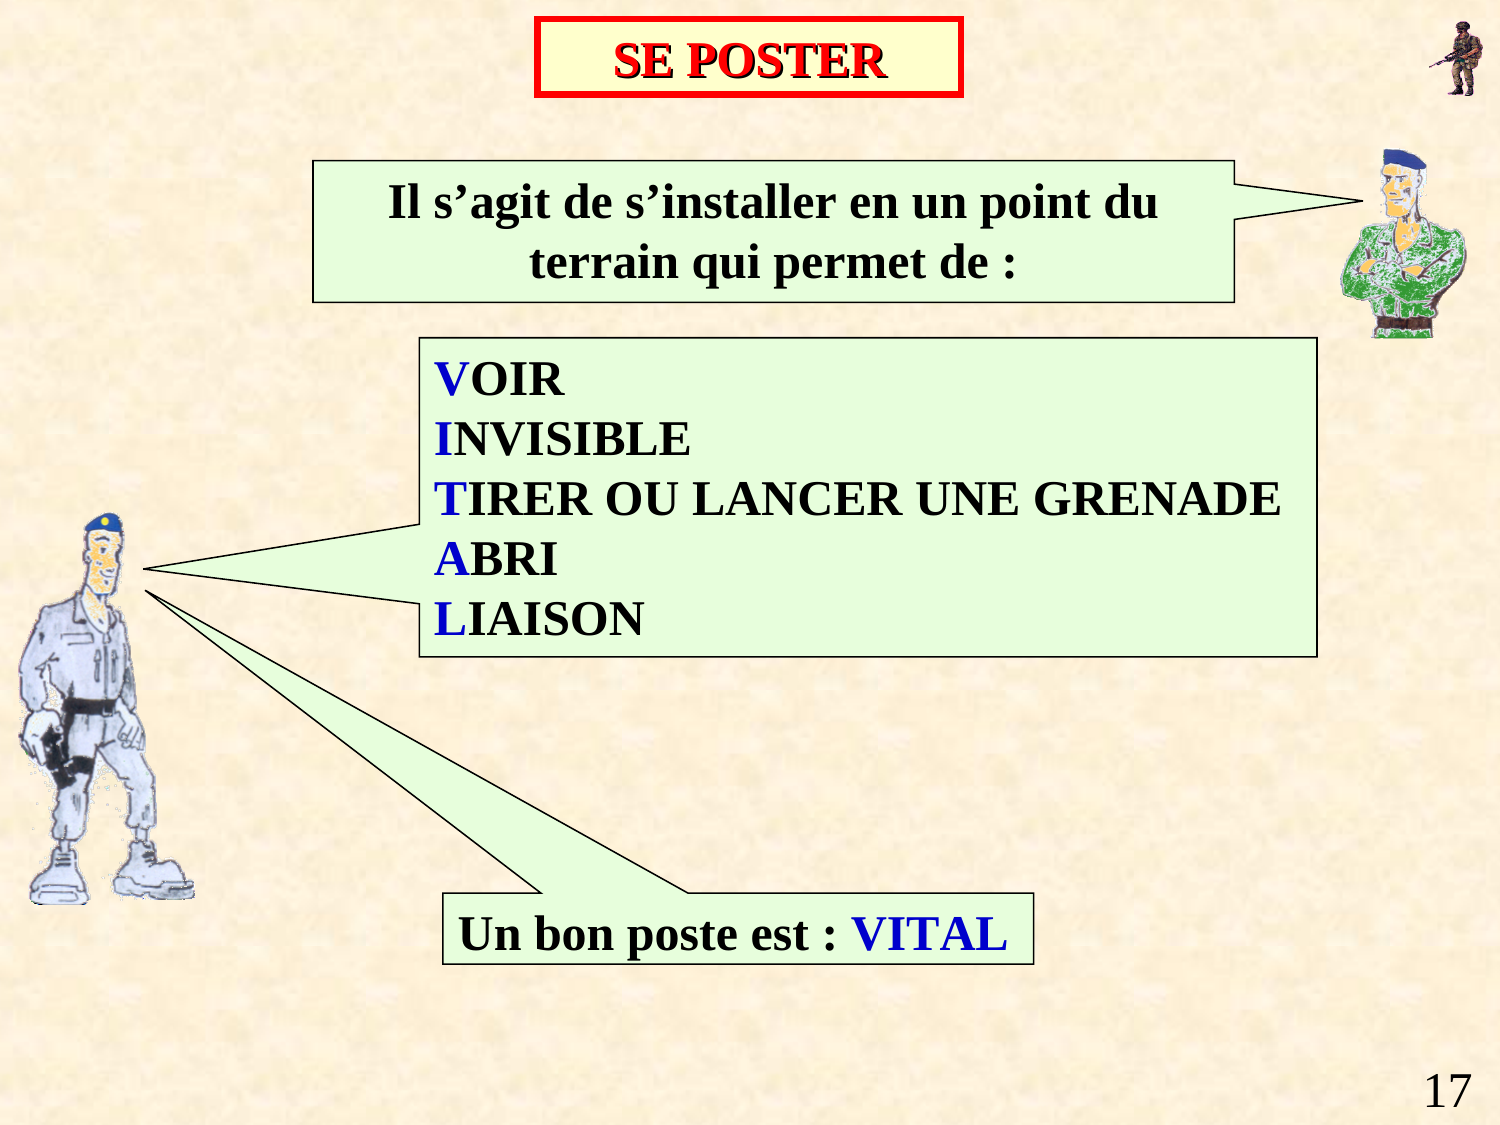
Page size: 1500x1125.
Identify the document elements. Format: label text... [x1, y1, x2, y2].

text_box VOIR INVISIBLE TIRER OU LANCER UNE GRENADE ABRI LIAISON [143, 337, 1317, 657]
text_box Il s’agit de s’installer en un point du terrain qui permet de : [312, 160, 1364, 303]
text_box SE POSTER [537, 18, 961, 95]
text_box Un bon poste est : VITAL [145, 590, 1034, 965]
picture [0, 0, 1500, 1125]
